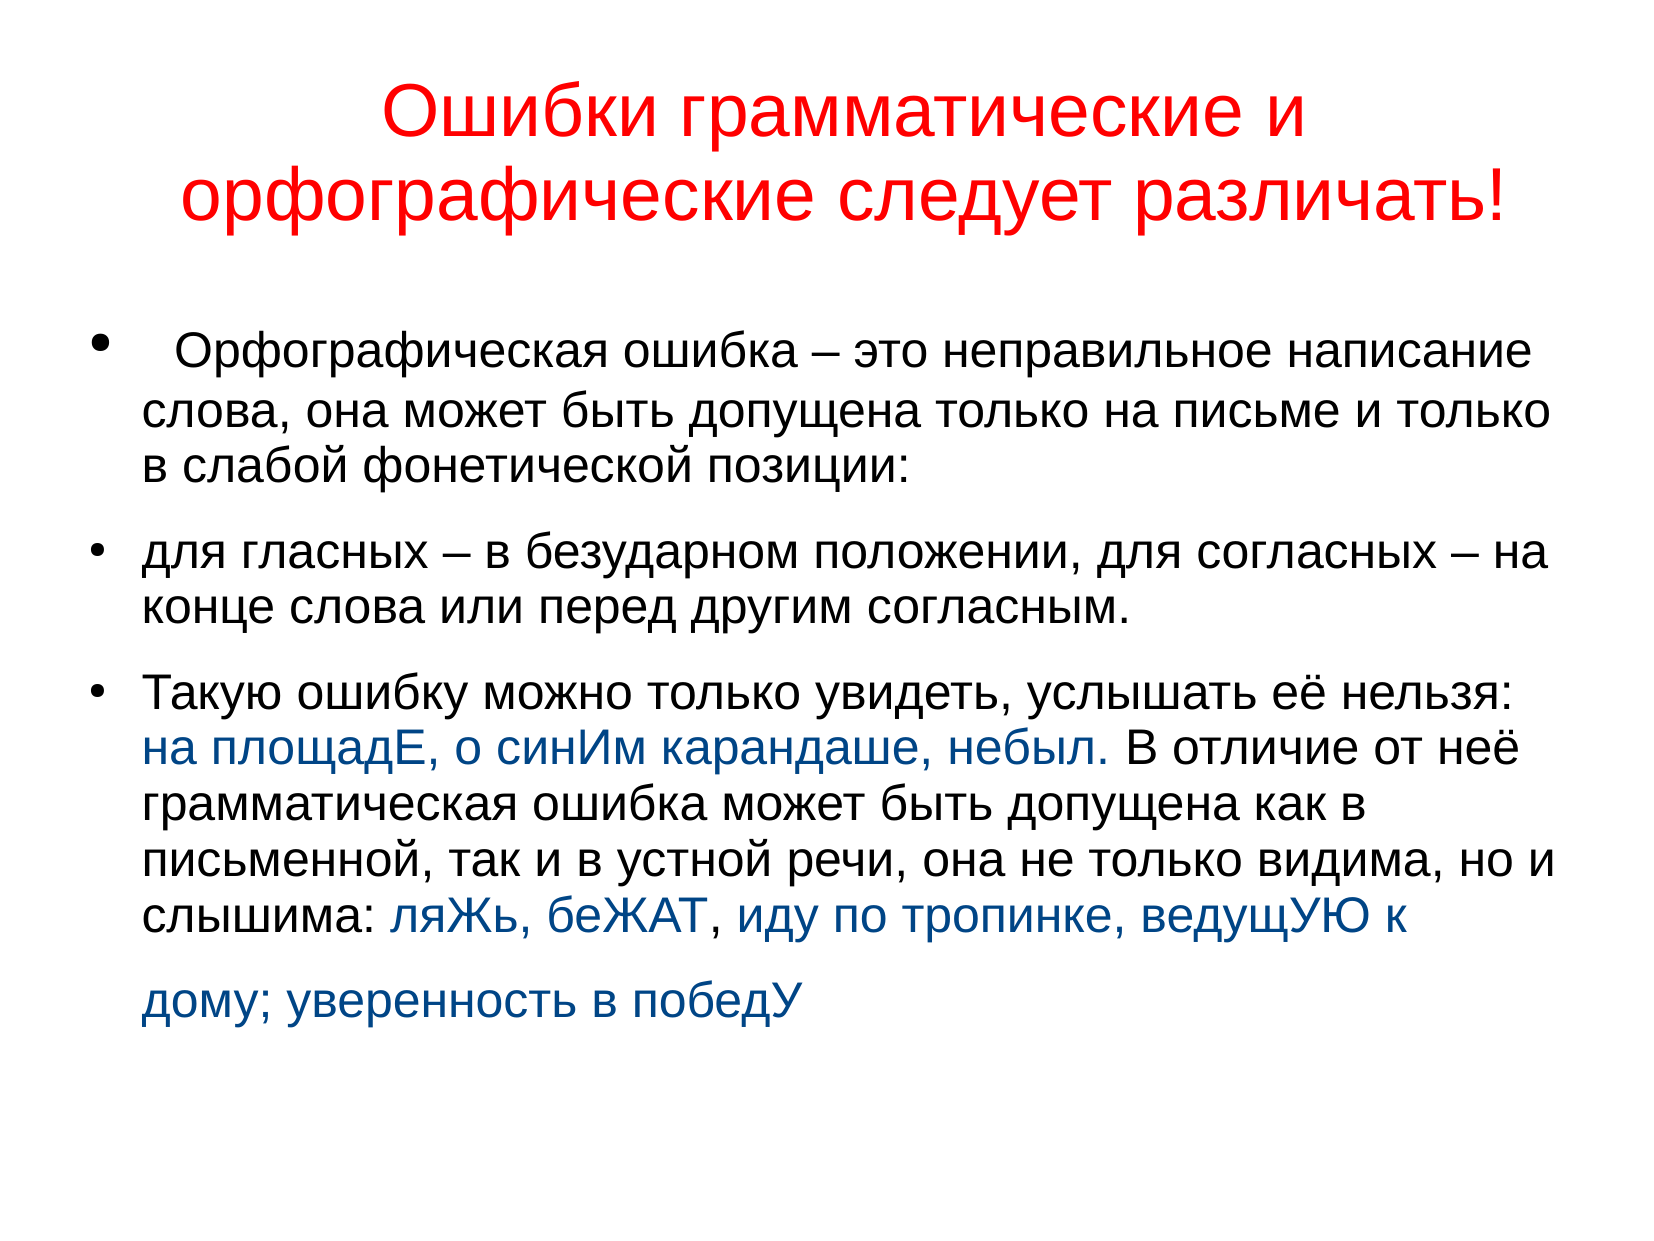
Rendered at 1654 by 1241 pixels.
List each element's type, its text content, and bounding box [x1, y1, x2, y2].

title Ошибки грамматические и орфографические следует различать! [82, 49, 1571, 257]
list Орфографическая ошибка – это неправильное написание слова, она может быть допущена только на письме и только в слабой фонетической позиции: для гласных – в безударном положении, для согласных – на конце слова или перед другим согласным. Такую ошибку можно только увидеть, услышать её нельзя: на площадЕ, о синИм карандаше, небыл. В отличие от неё грамматическая ошибка может быть допущена как в письменной, так и в устной речи, она не только видима, но и слышима: ляЖь, беЖАТ, иду по тропинке, ведущУЮ к дому; уверенность в победУ [70, 307, 1559, 1126]
